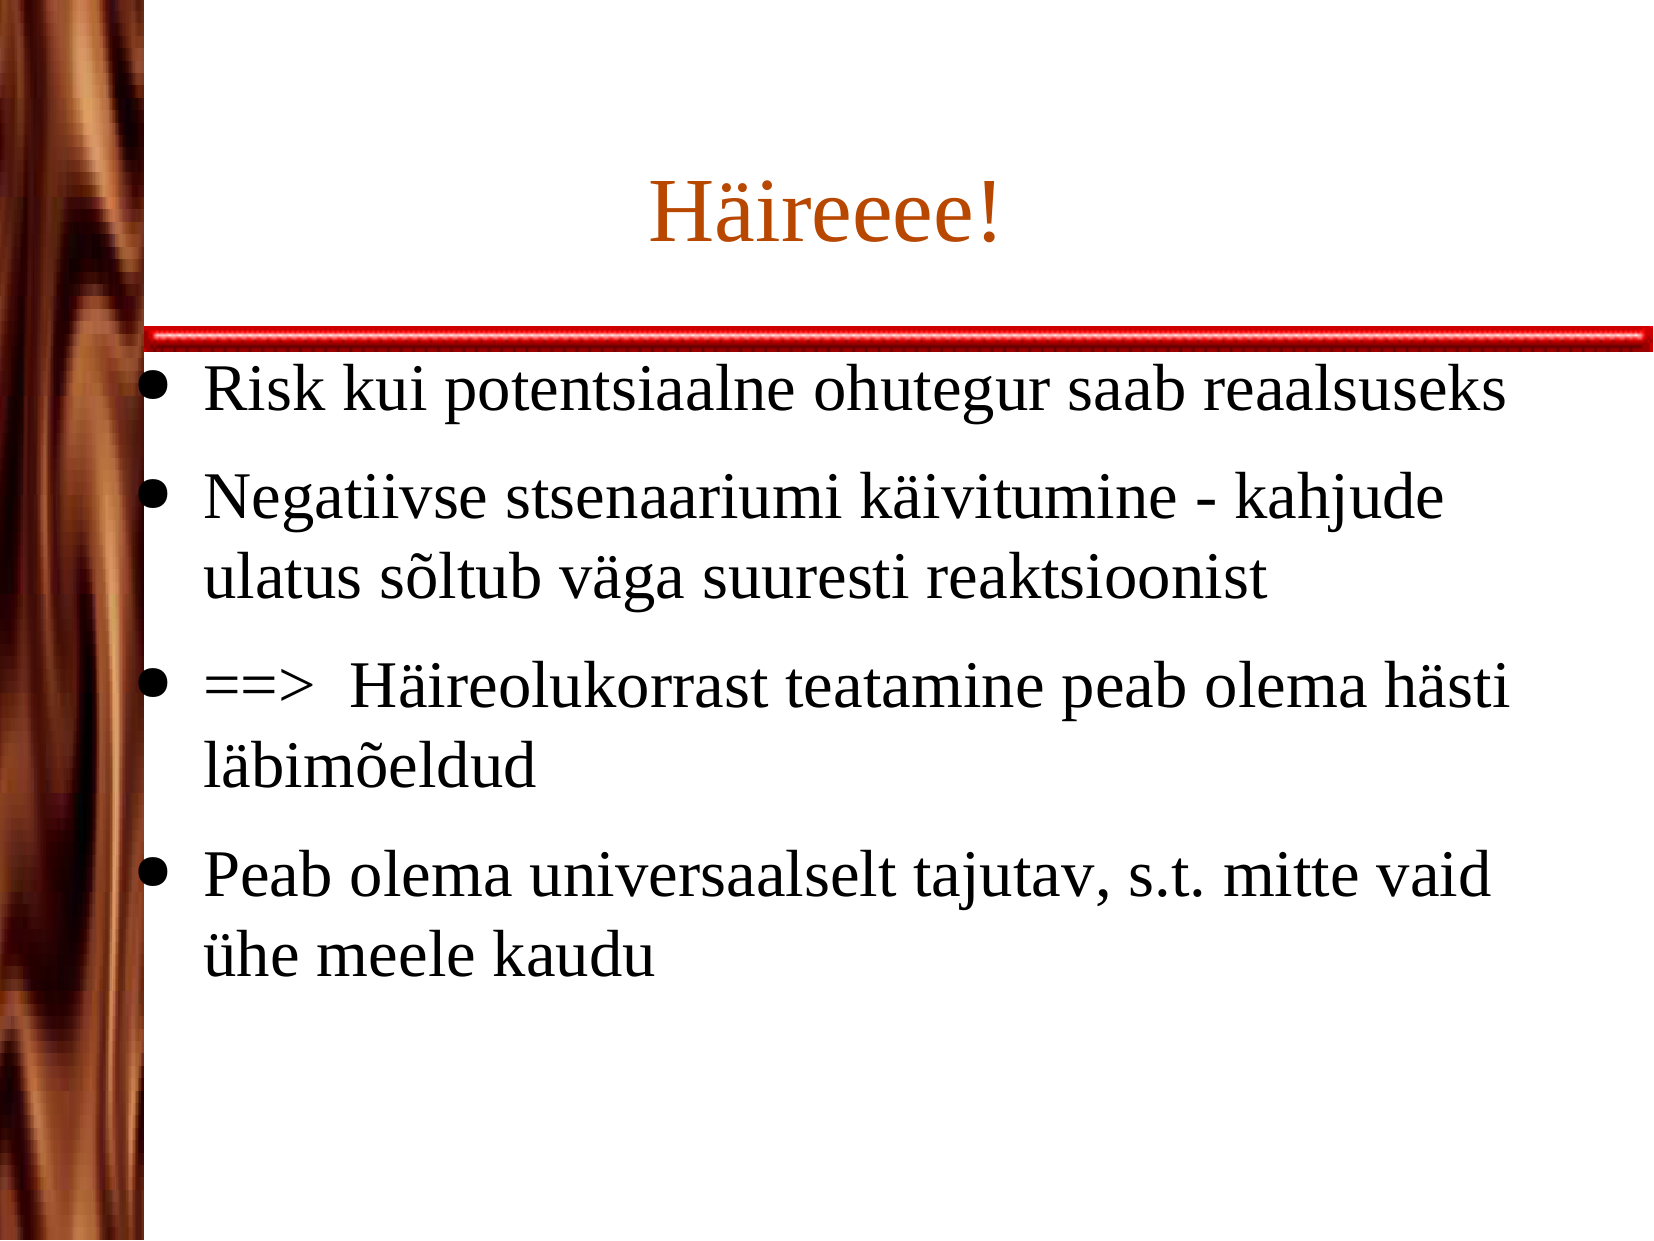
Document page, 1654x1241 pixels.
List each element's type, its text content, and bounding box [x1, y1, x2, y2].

title Häireeee! [121, 102, 1533, 310]
picture [0, 0, 1653, 1240]
list Risk kui potentsiaalne ohutegur saab reaalsuseks Negatiivse stsenaariumi käivitumine - kahjude ulatus sõltub väga suuresti reaktsioonist ==> Häireolukorrast teatamine peab olema hästi läbimõeldud Peab olema universaalselt tajutav, s.t. mitte vaid ühe meele kaudu [121, 344, 1533, 1126]
